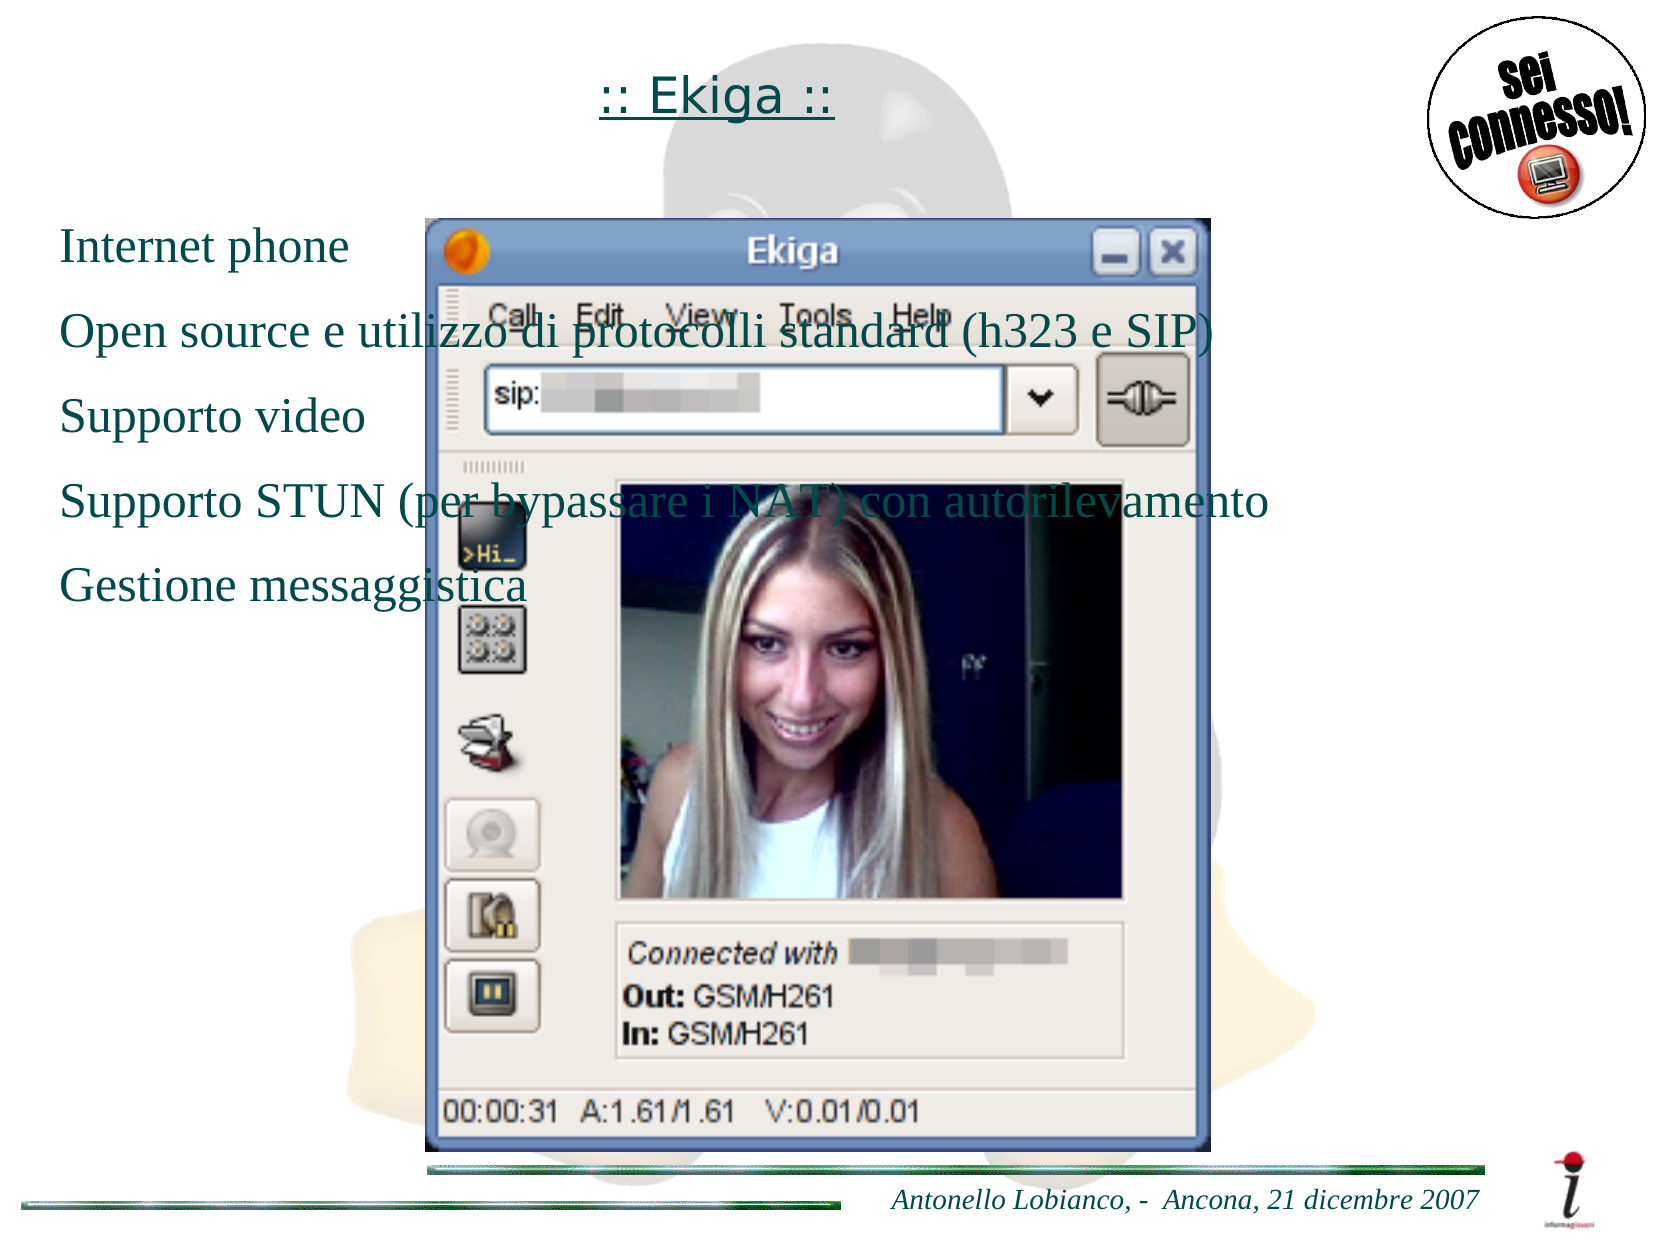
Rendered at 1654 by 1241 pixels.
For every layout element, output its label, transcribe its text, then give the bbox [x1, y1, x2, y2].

picture [427, 1165, 1485, 1175]
picture [1538, 1147, 1604, 1235]
picture [21, 1201, 841, 1210]
title :: Ekiga :: [29, 59, 1404, 134]
picture [1425, 15, 1646, 219]
picture [41, 218, 837, 1152]
list Internet phone Open source e utilizzo di protocolli standard (h323 e SIP) Supporto video Supporto STUN (per bypassare i NAT) con autorilevamento Gestione messaggistica [837, 218, 1595, 1152]
